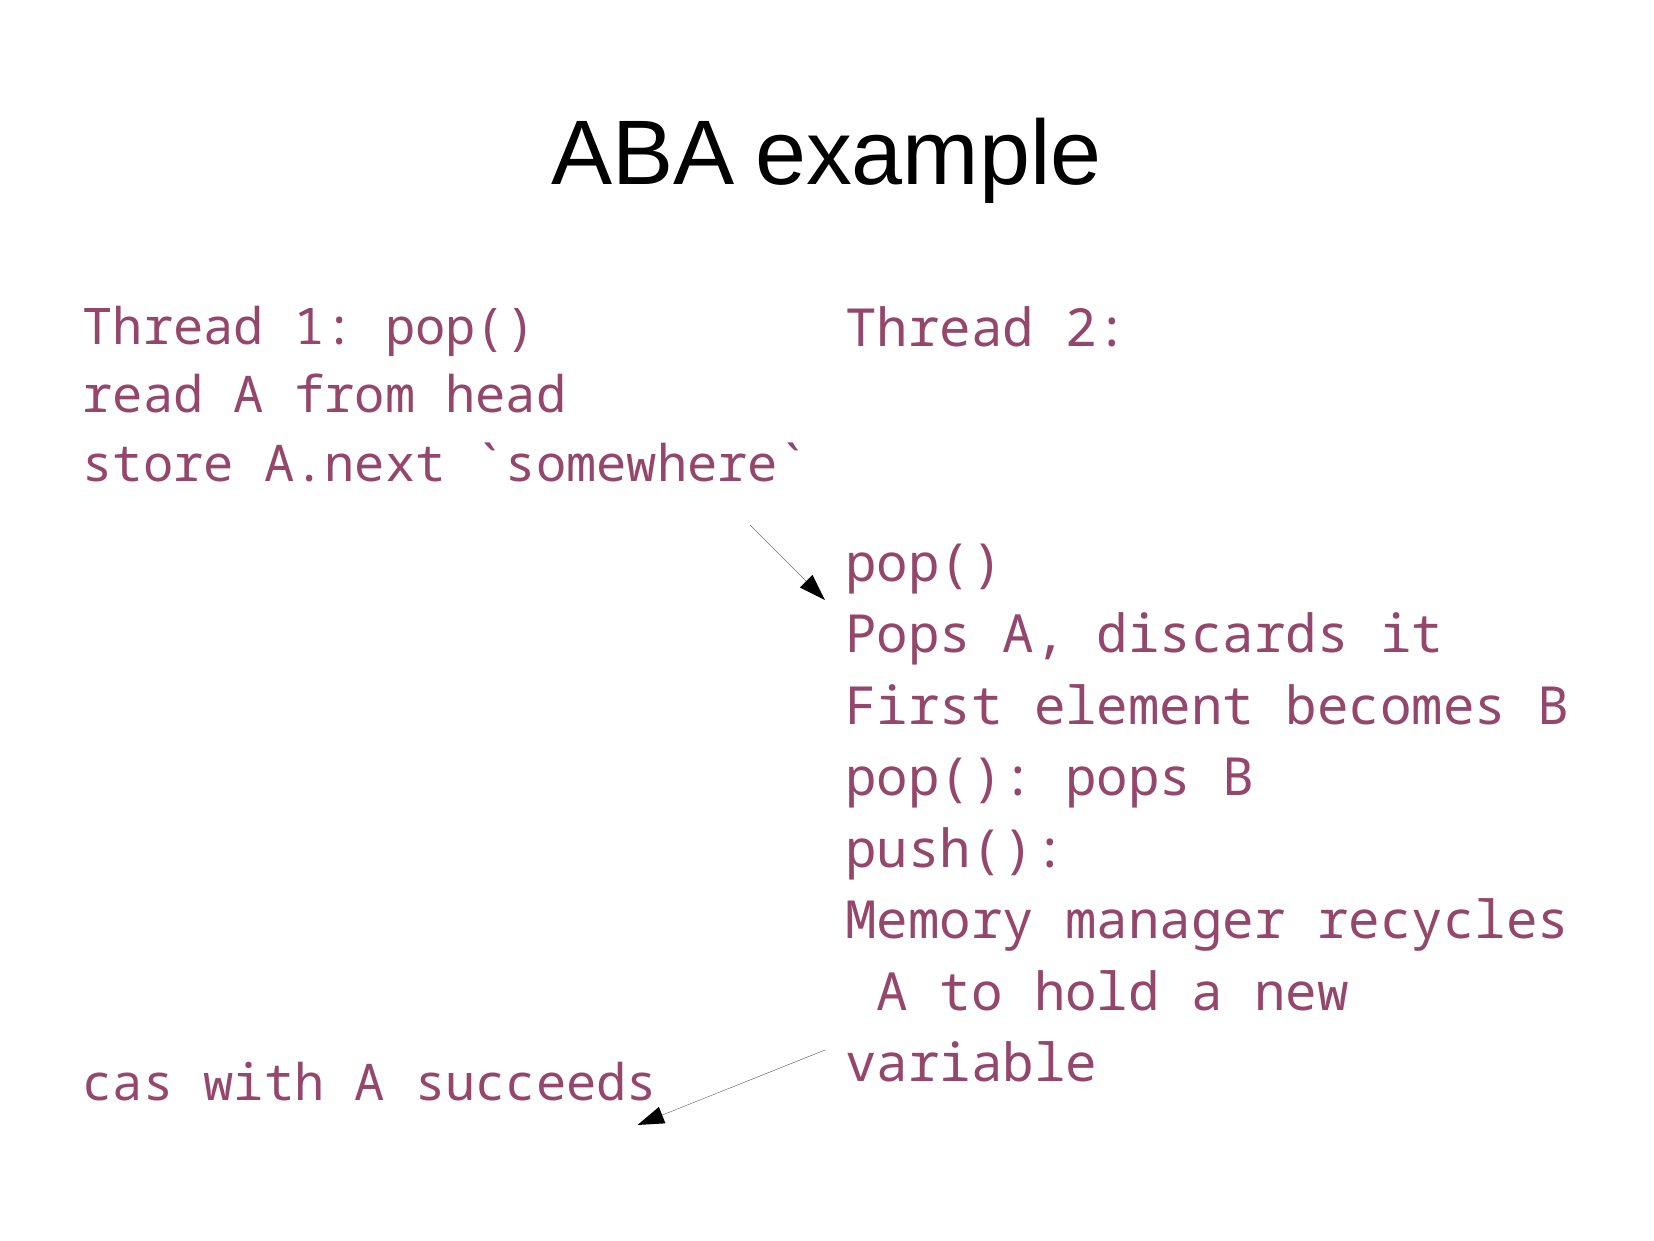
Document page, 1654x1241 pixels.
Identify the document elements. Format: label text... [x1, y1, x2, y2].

title ABA example [82, 49, 1571, 257]
list Thread 2: pop() Pops A, discards it First element becomes B pop(): pops B push(): Memory manager recycles A to hold a new variable [845, 290, 1572, 1163]
list Thread 1: pop() read A from head store A.next `somewhere` cas with A succeeds [82, 290, 809, 1163]
